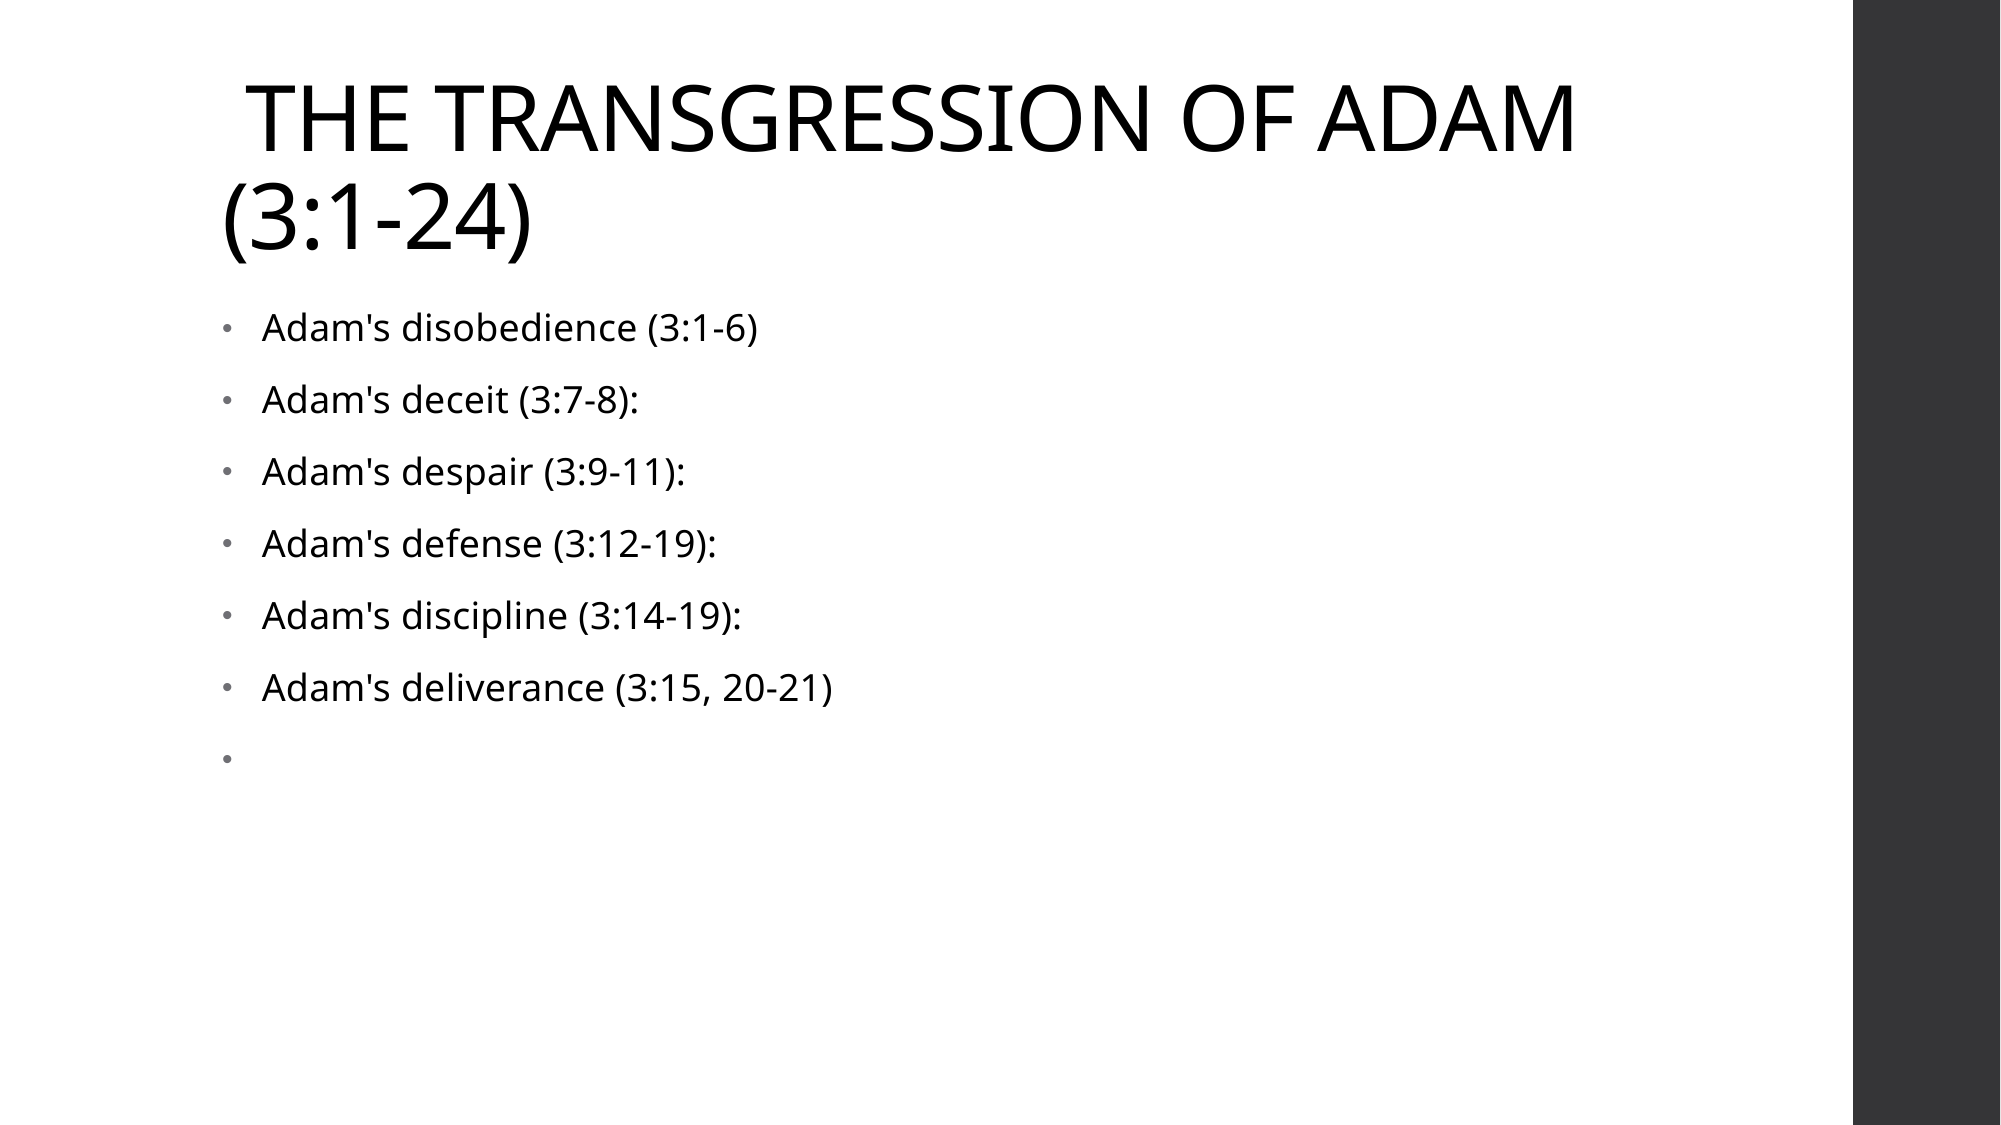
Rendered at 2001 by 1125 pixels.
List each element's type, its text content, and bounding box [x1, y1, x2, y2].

title THE TRANSGRESSION OF ADAM (3:1-24) [206, 60, 1797, 278]
list Adam's disobedience (3:1-6) Adam's deceit (3:7-8): Adam's despair (3:9-11): Adam's defense (3:12-19): Adam's discipline (3:14-19): Adam's deliverance (3:15, 20-21) [206, 299, 1617, 1014]
